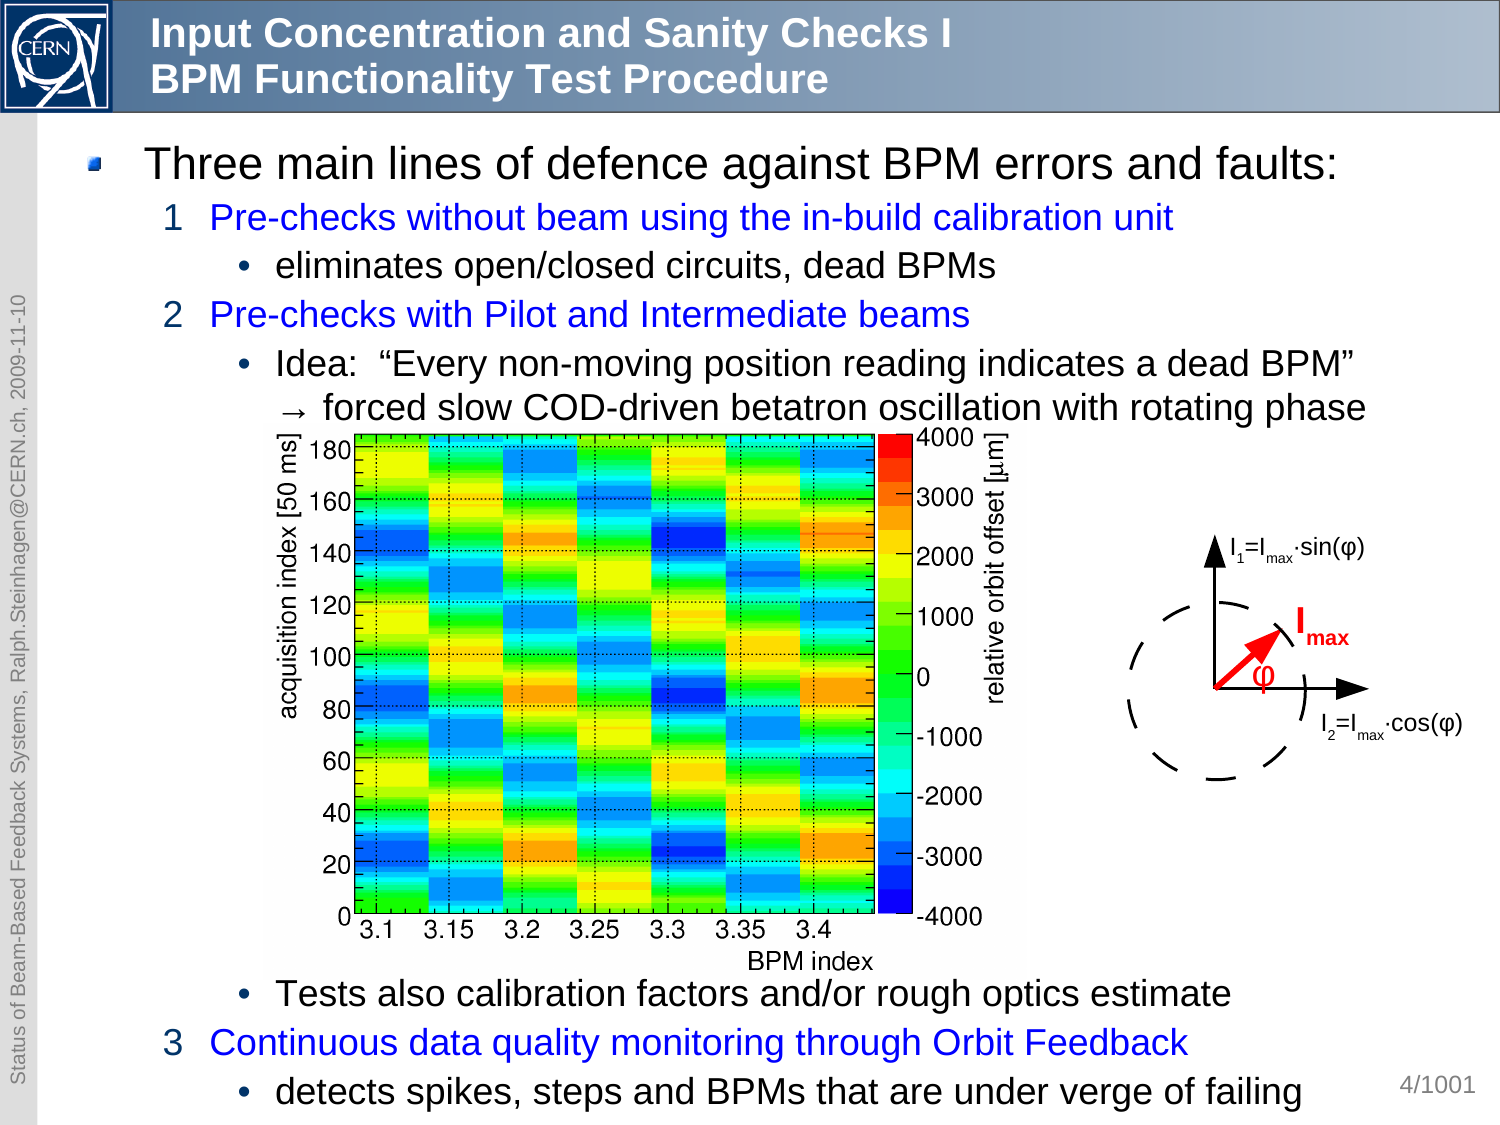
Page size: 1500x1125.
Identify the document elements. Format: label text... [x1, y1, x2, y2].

text_box Imax [1280, 633, 1289, 645]
list Three main lines of defence against BPM errors and faults: Pre-checks without beam using the in-build calibration unit eliminates open/closed circuits, dead BPMs Pre-checks with Pilot and Intermediate beams Idea: “Every non-moving position reading indicates a dead BPM” → forced slow COD-driven betatron oscillation with rotating phase Tests also calibration factors and/or rough optics estimate Continuous data quality monitoring through Orbit Feedback detects spikes, steps and BPMs that are under verge of failing [87, 137, 1438, 1113]
text_box I2=Imax∙cos(φ) [1305, 701, 1483, 751]
picture [0, 0, 113, 113]
text_box Imax [1280, 591, 1365, 658]
text_box φ [1236, 645, 1291, 702]
title Input Concentration and Sanity Checks I BPM Functionality Test Procedure [150, 0, 1446, 113]
text_box I1=Imax∙sin(φ) [1214, 525, 1382, 574]
